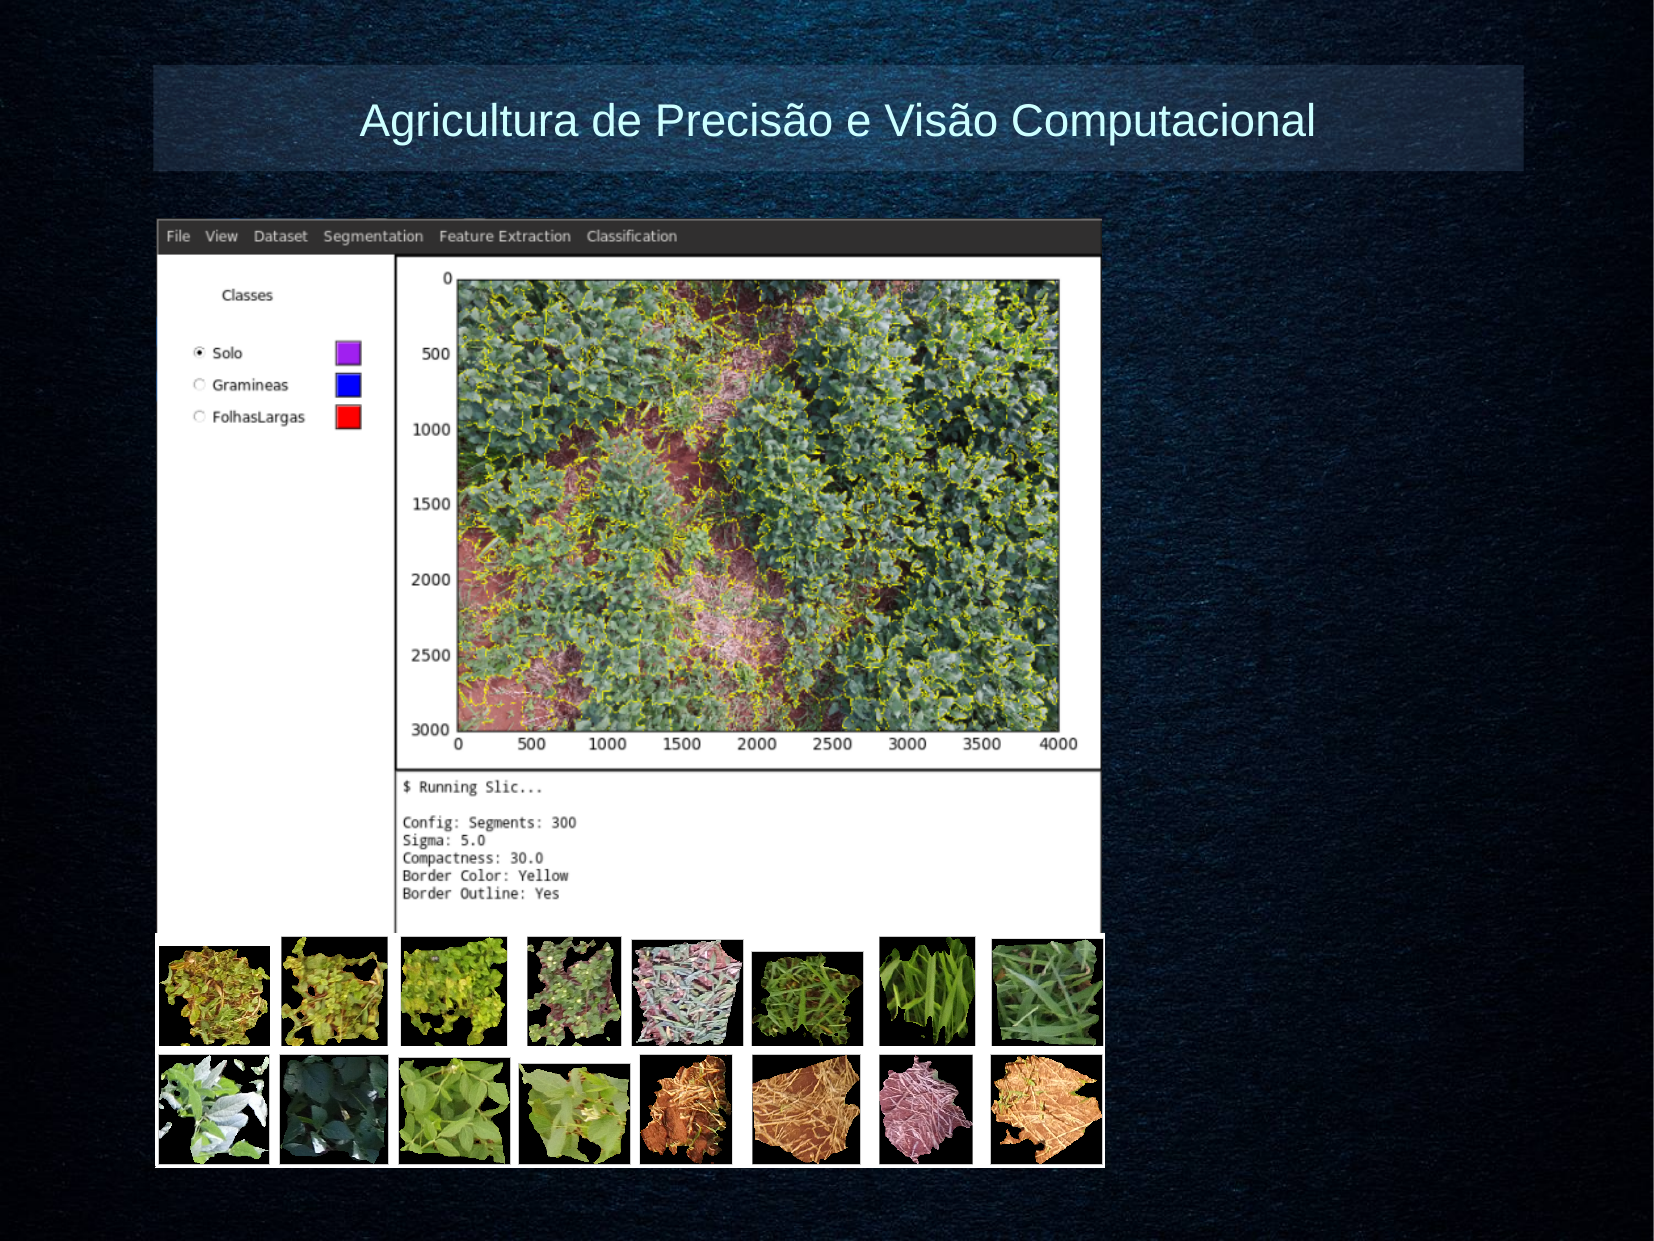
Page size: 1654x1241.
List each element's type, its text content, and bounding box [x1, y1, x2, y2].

picture [0, 0, 1654, 1241]
text_box Agricultura de Precisão e Visão Computacional [153, 64, 1524, 172]
